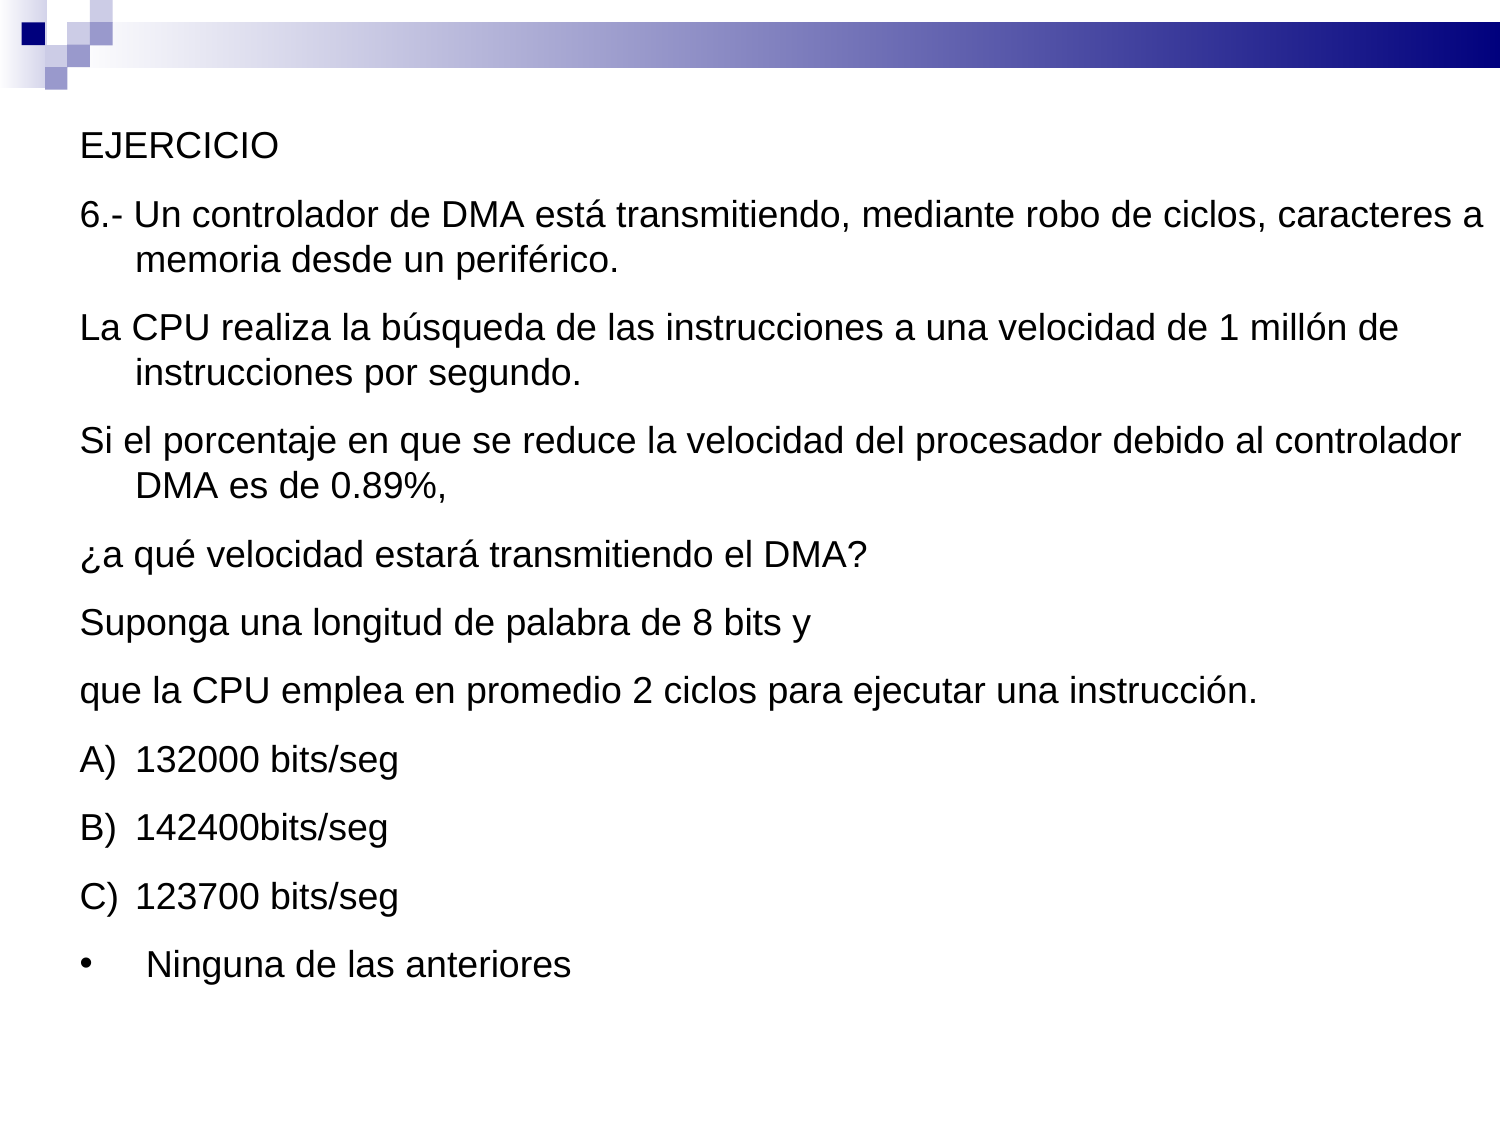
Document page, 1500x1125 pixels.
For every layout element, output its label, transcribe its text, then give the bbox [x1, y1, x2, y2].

text_box EJERCICIO 6.- Un controlador de DMA está transmitiendo, mediante robo de ciclos, caracteres a memoria desde un periférico. La CPU realiza la búsqueda de las instrucciones a una velocidad de 1 millón de instrucciones por segundo. Si el porcentaje en que se reduce la velocidad del procesador debido al controlador DMA es de 0.89%, ¿a qué velocidad estará transmitiendo el DMA? Suponga una longitud de palabra de 8 bits y que la CPU emplea en promedio 2 ciclos para ejecutar una instrucción. 132000 bits/seg 142400bits/seg 123700 bits/seg Ninguna de las anteriores [64, 113, 1500, 993]
